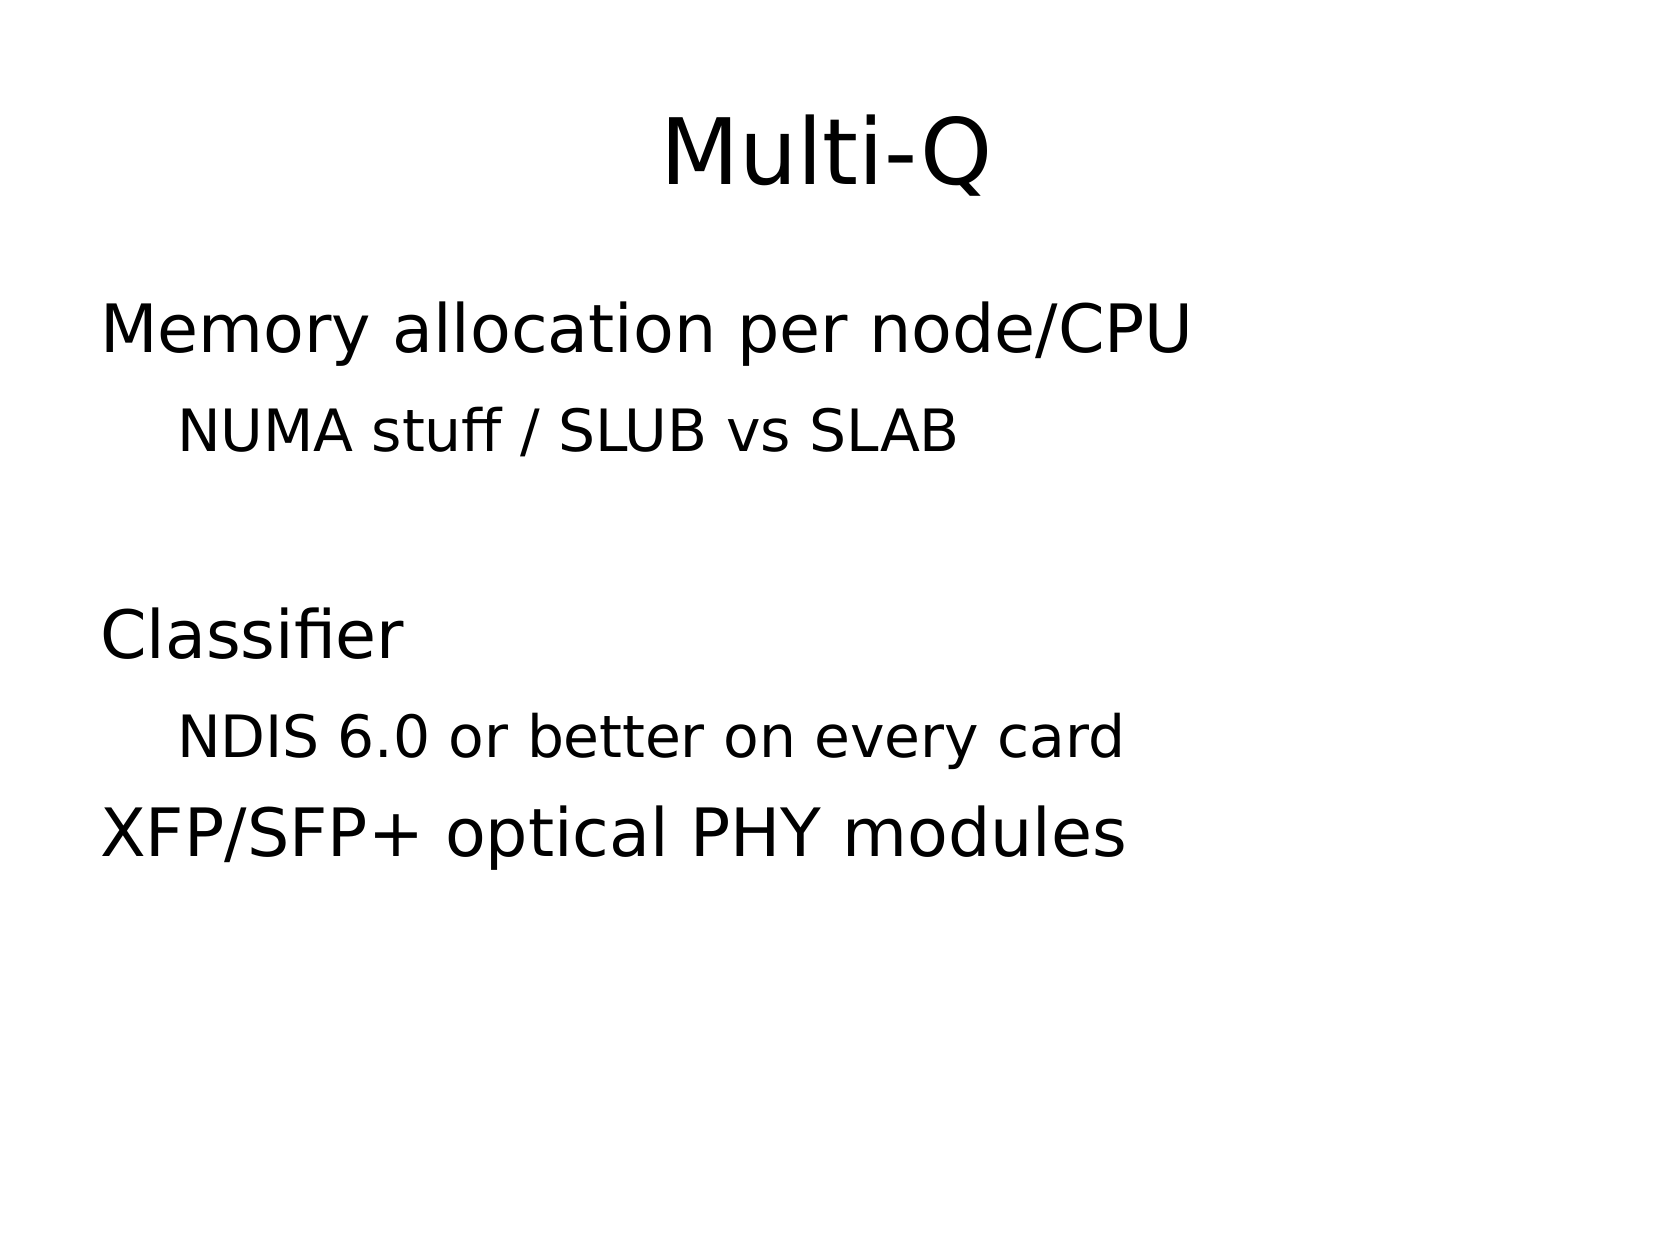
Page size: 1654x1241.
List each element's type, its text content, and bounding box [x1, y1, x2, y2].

title Multi-Q [82, 56, 1571, 250]
list Memory allocation per node/CPU NUMA stuff / SLUB vs SLAB Classifier NDIS 6.0 or better on every card XFP/SFP+ optical PHY modules [82, 290, 1571, 1094]
